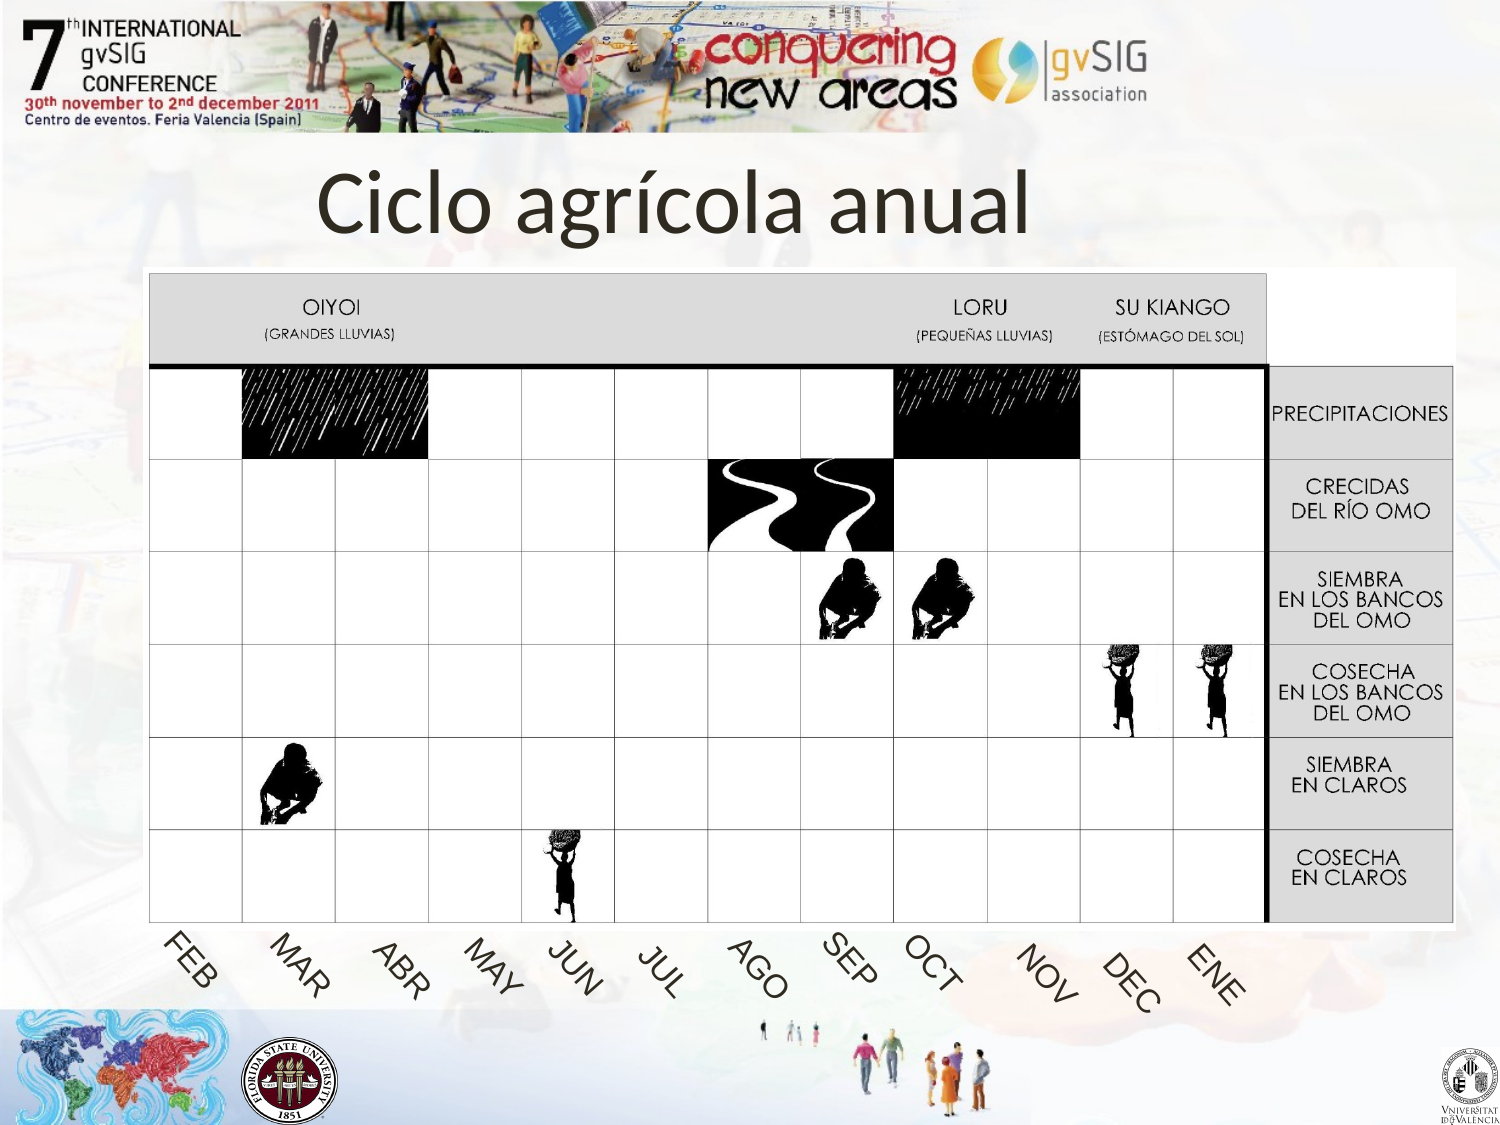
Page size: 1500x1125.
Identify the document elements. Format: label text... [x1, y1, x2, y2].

text_box AGO [706, 910, 836, 1046]
text_box DEC [1080, 926, 1210, 1063]
text_box ABR [351, 913, 460, 1026]
text_box OCT [880, 906, 1009, 1043]
text_box JUN [525, 912, 635, 1025]
text_box NOV [994, 918, 1123, 1054]
text_box MAY [441, 912, 551, 1025]
title Ciclo agrícola anual [0, 134, 1351, 260]
text_box FEB [141, 905, 250, 1018]
text_box SEP [799, 904, 928, 1041]
text_box ENE [1164, 918, 1294, 1054]
text_box MAR [247, 906, 368, 1033]
text_box JUL [615, 918, 725, 1032]
picture [0, 0, 1500, 1125]
